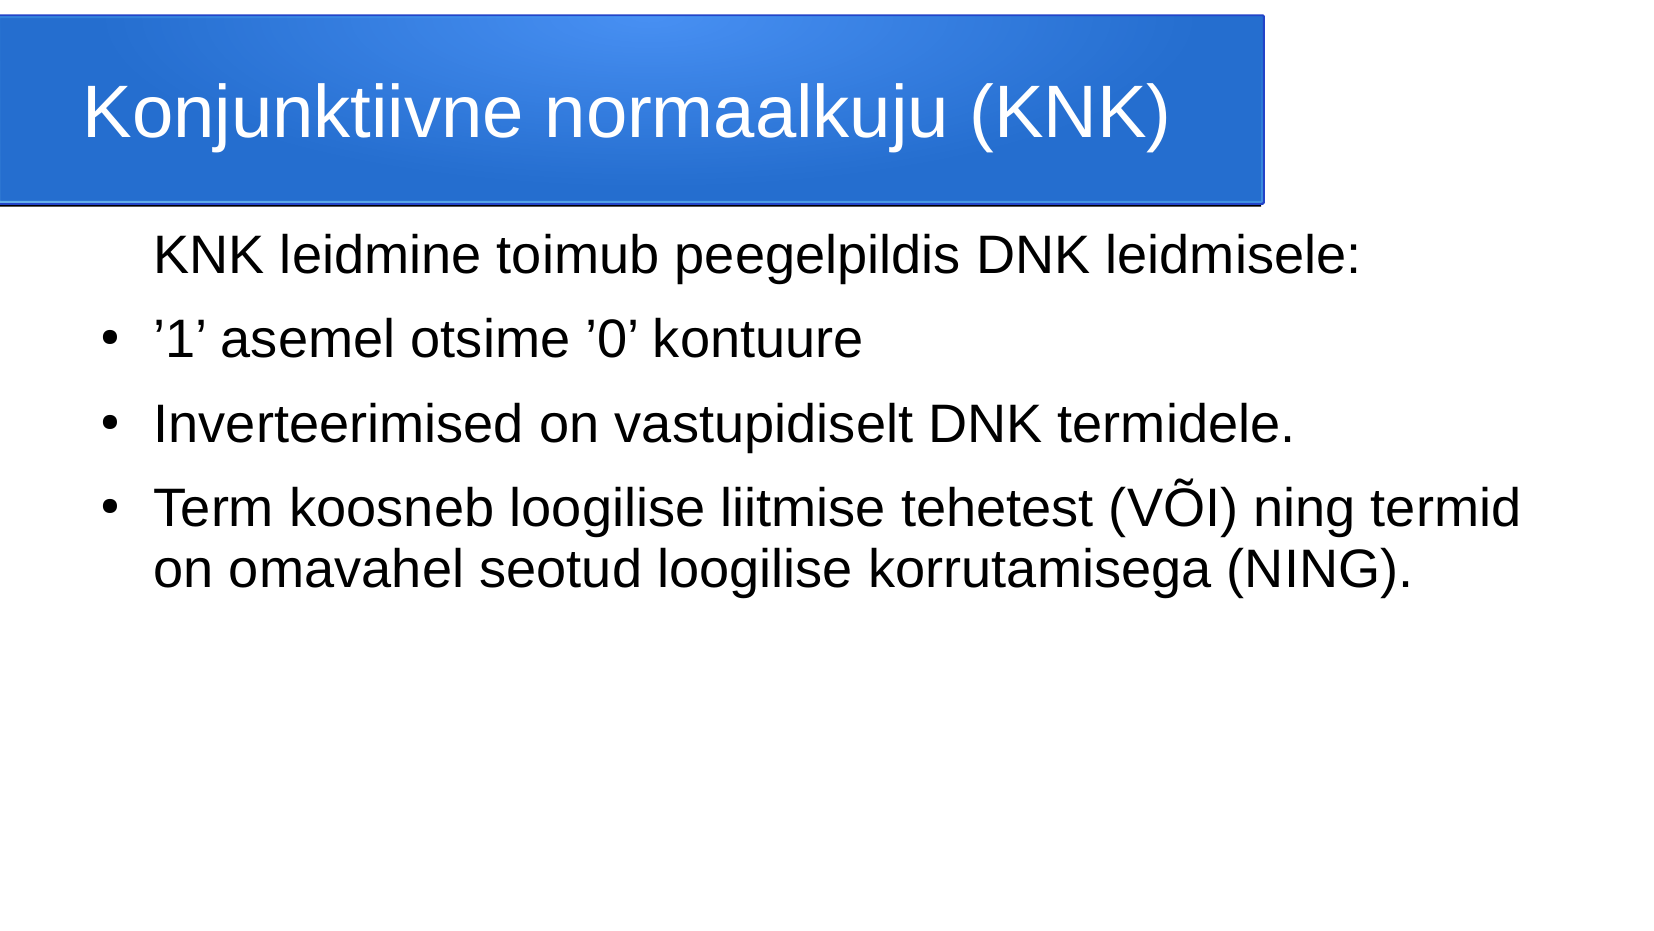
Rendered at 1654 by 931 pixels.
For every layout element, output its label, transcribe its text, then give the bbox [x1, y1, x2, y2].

list KNK leidmine toimub peegelpildis DNK leidmisele: ’1’ asemel otsime ’0’ kontuure Inverteerimised on vastupidiselt DNK termidele. Term koosneb loogilise liitmise tehetest (VÕI) ning termid on omavahel seotud loogilise korrutamisega (NING). [82, 224, 1571, 764]
title Konjunktiivne normaalkuju (KNK) [82, 35, 1235, 189]
